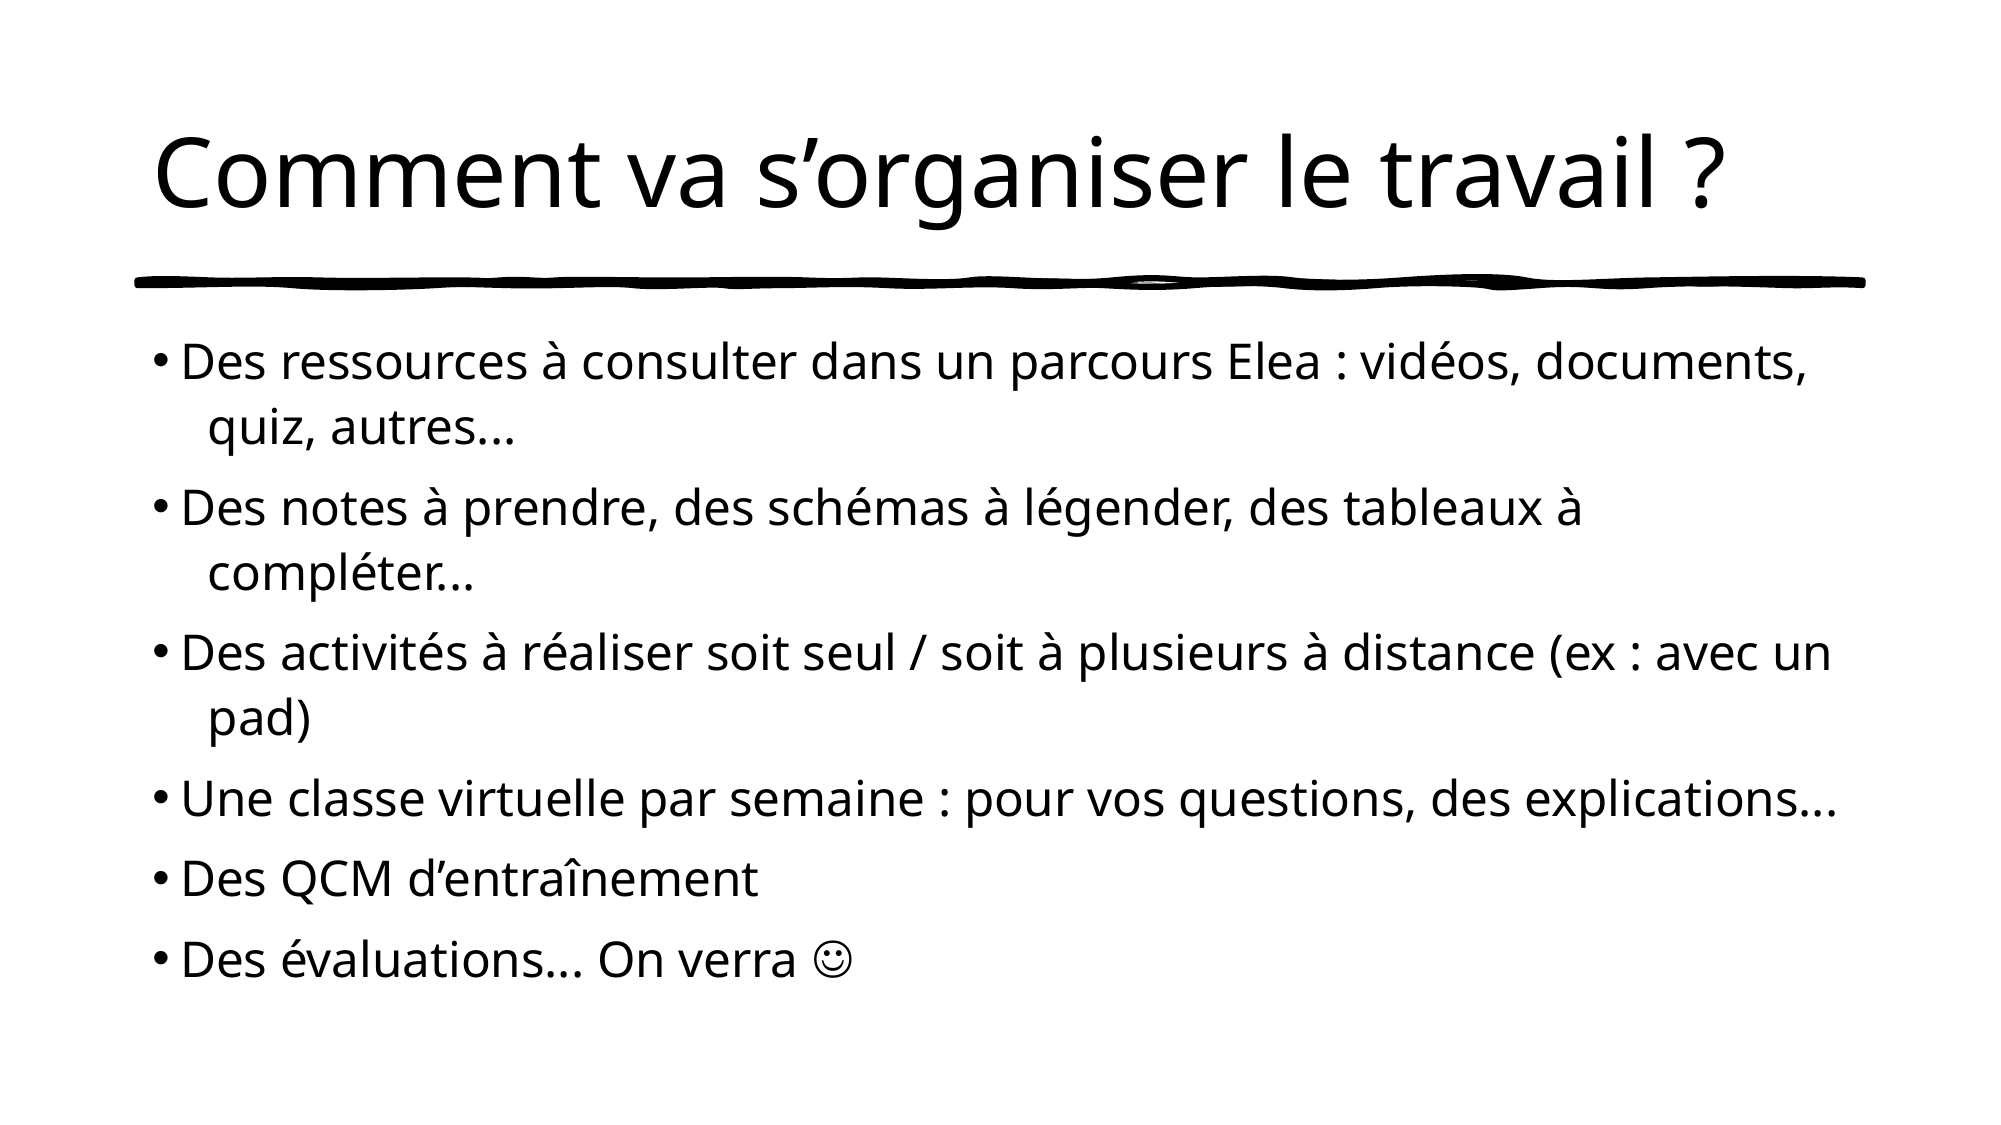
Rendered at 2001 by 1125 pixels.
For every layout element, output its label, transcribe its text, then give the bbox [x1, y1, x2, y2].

list Des ressources à consulter dans un parcours Elea : vidéos, documents, quiz, autres... Des notes à prendre, des schémas à légender, des tableaux à compléter... Des activités à réaliser soit seul / soit à plusieurs à distance (ex : avec un pad) Une classe virtuelle par semaine : pour vos questions, des explications... Des QCM d’entraînement Des évaluations... On verra  [137, 316, 1863, 1014]
title Comment va s’organiser le travail ? [137, 59, 1863, 278]
